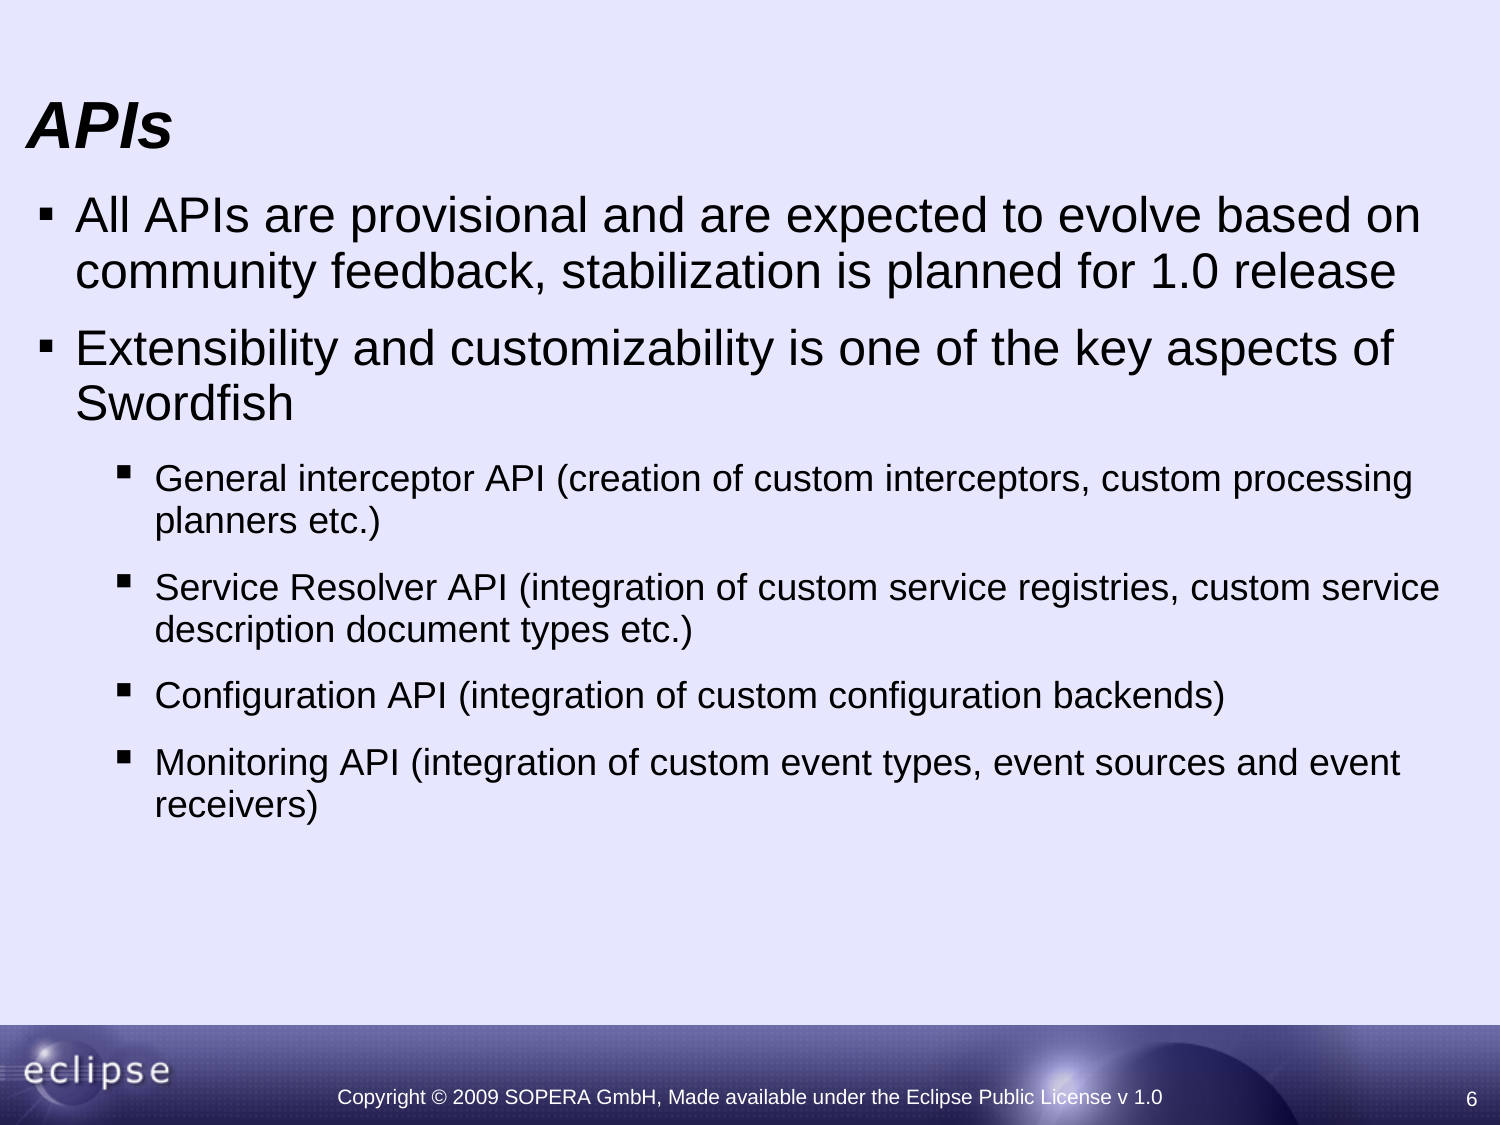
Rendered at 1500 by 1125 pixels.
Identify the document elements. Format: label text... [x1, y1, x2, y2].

list All APIs are provisional and are expected to evolve based on community feedback, stabilization is planned for 1.0 release Extensibility and customizability is one of the key aspects of Swordfish General interceptor API (creation of custom interceptors, custom processing planners etc.) Service Resolver API (integration of custom service registries, custom service description document types etc.) Configuration API (integration of custom configuration backends) Monitoring API (integration of custom event types, event sources and event receivers) [37, 187, 1463, 1021]
picture [0, 1025, 1500, 1125]
title APIs [26, 84, 1474, 172]
